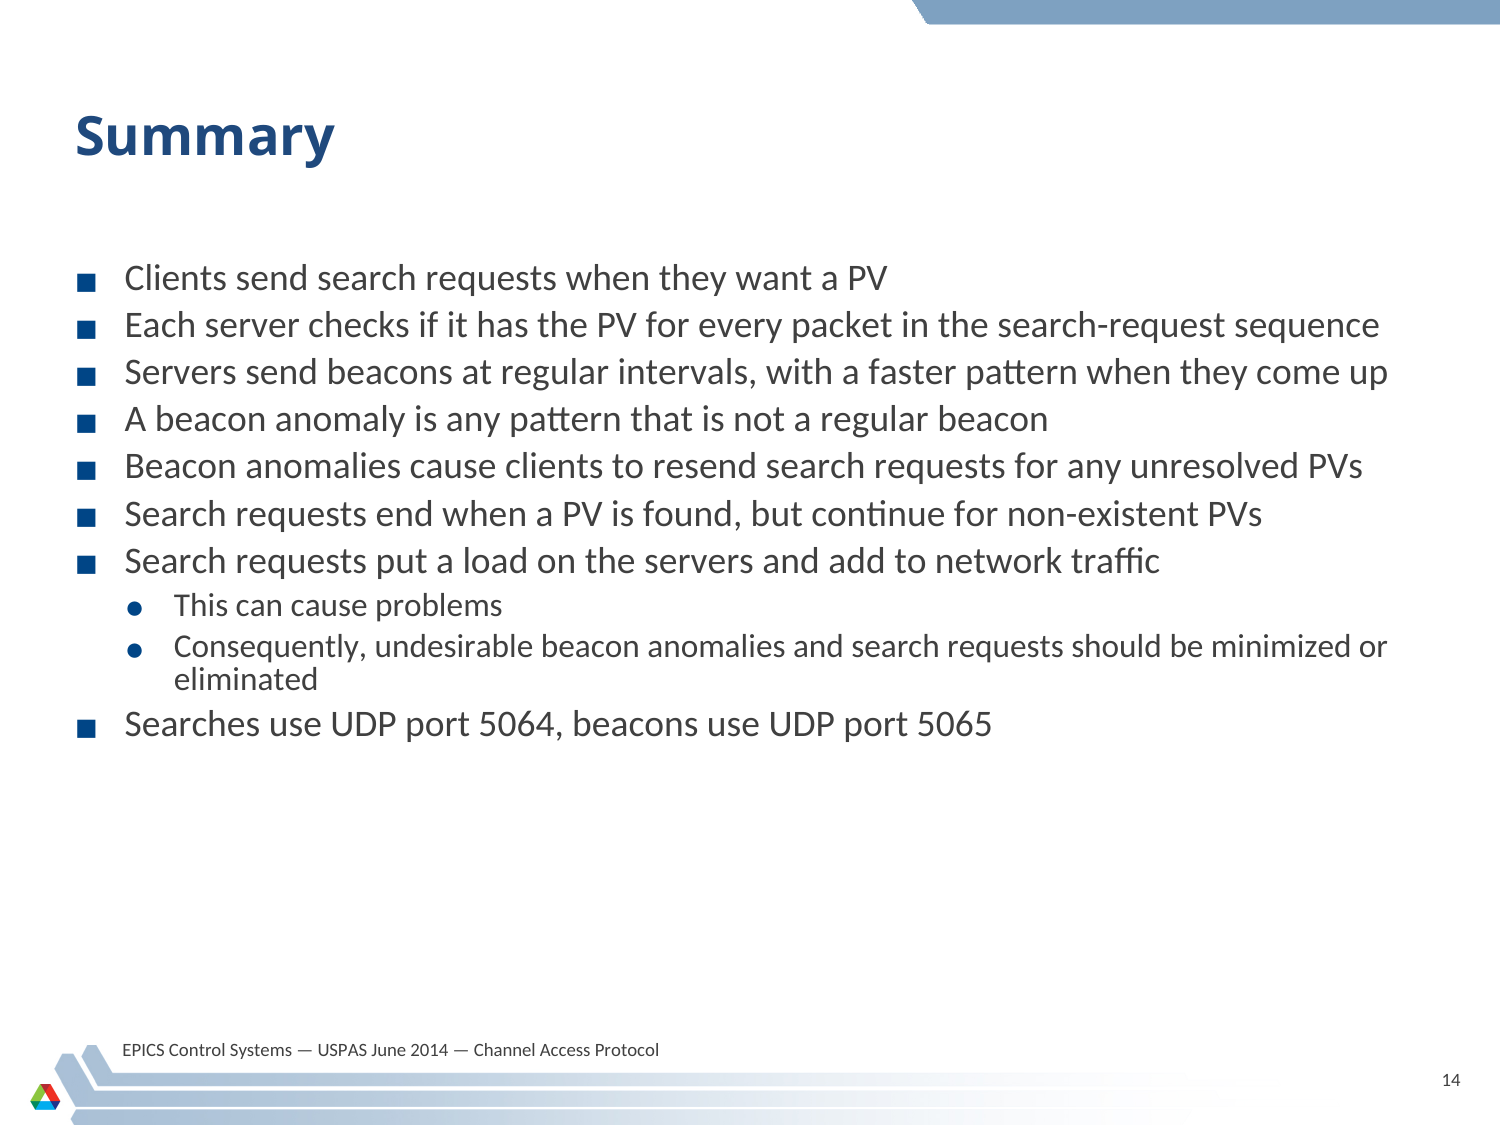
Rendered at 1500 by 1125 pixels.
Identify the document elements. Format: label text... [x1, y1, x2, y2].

title Summary [75, 103, 1426, 167]
list Clients send search requests when they want a PV Each server checks if it has the PV for every packet in the search-request sequence Servers send beacons at regular intervals, with a faster pattern when they come up A beacon anomaly is any pattern that is not a regular beacon Beacon anomalies cause clients to resend search requests for any unresolved PVs Search requests end when a PV is found, but continue for non-existent PVs Search requests put a load on the servers and add to network traffic This can cause problems Consequently, undesirable beacon anomalies and search requests should be minimized or eliminated Searches use UDP port 5064, beacons use UDP port 5065 [75, 262, 1426, 833]
picture [0, 1037, 1500, 1125]
picture [0, 0, 1500, 26]
